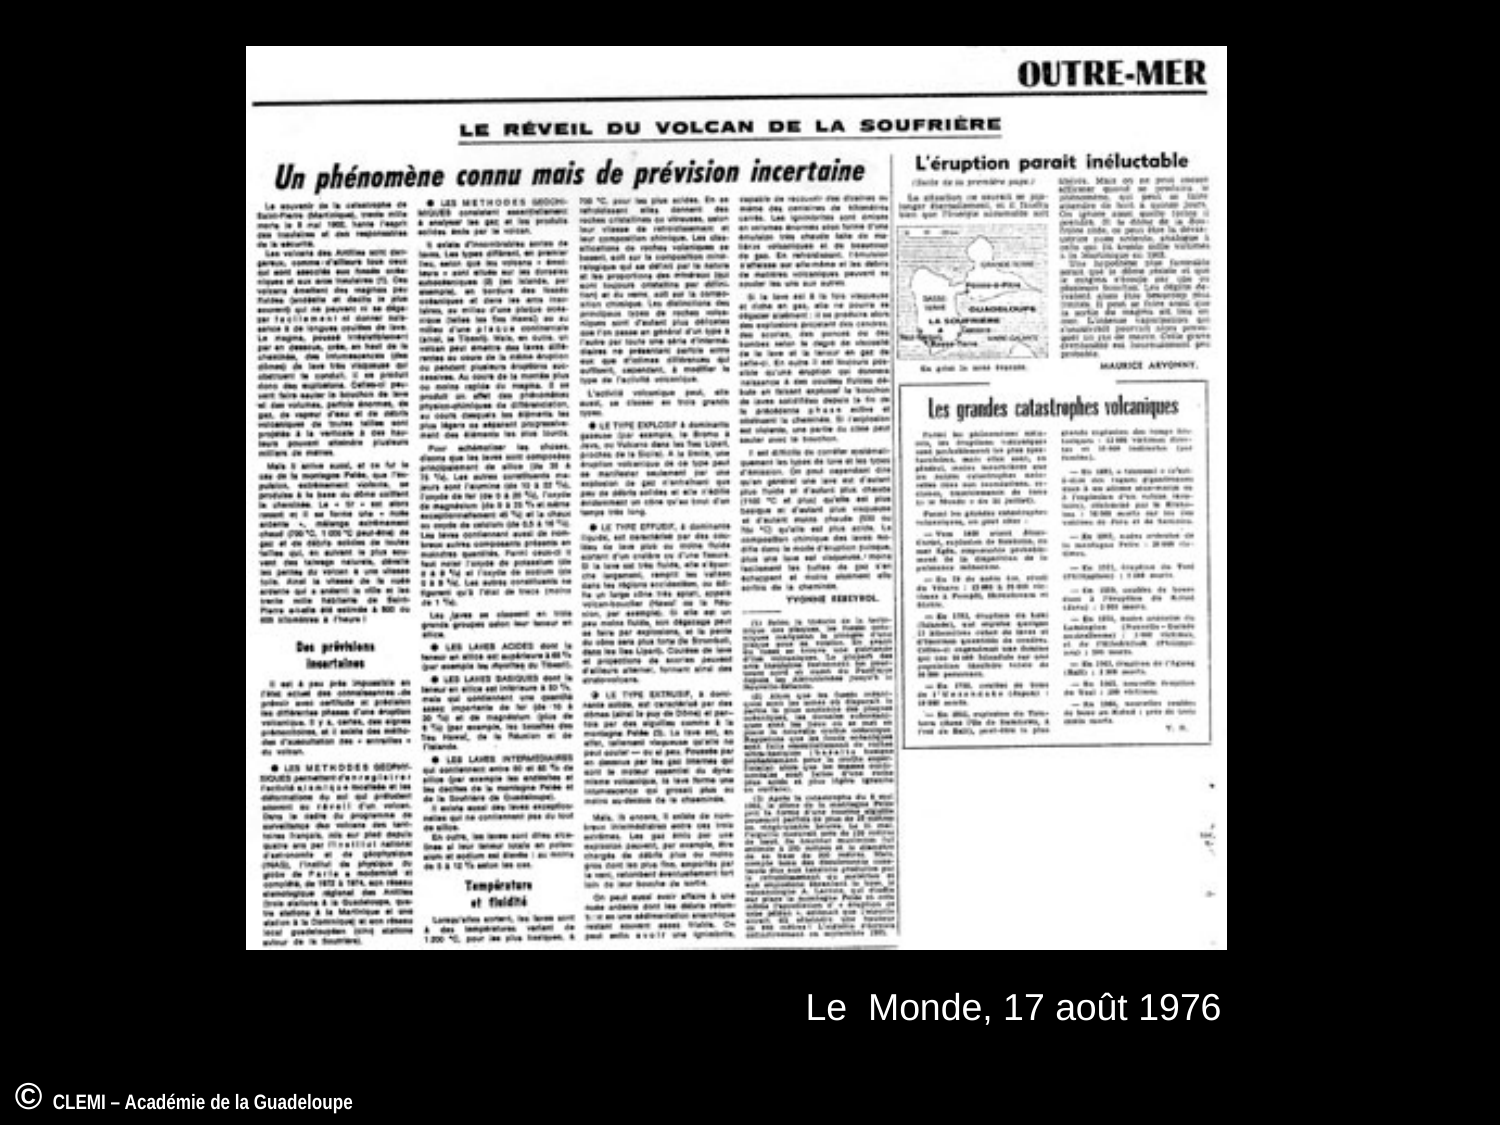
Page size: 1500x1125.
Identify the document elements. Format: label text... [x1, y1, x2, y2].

picture [246, 46, 1227, 950]
title Le Monde, 17 août 1976 [574, 960, 1454, 1055]
text_box © CLEMI – Académie de la Guadeloupe [0, 1067, 575, 1125]
